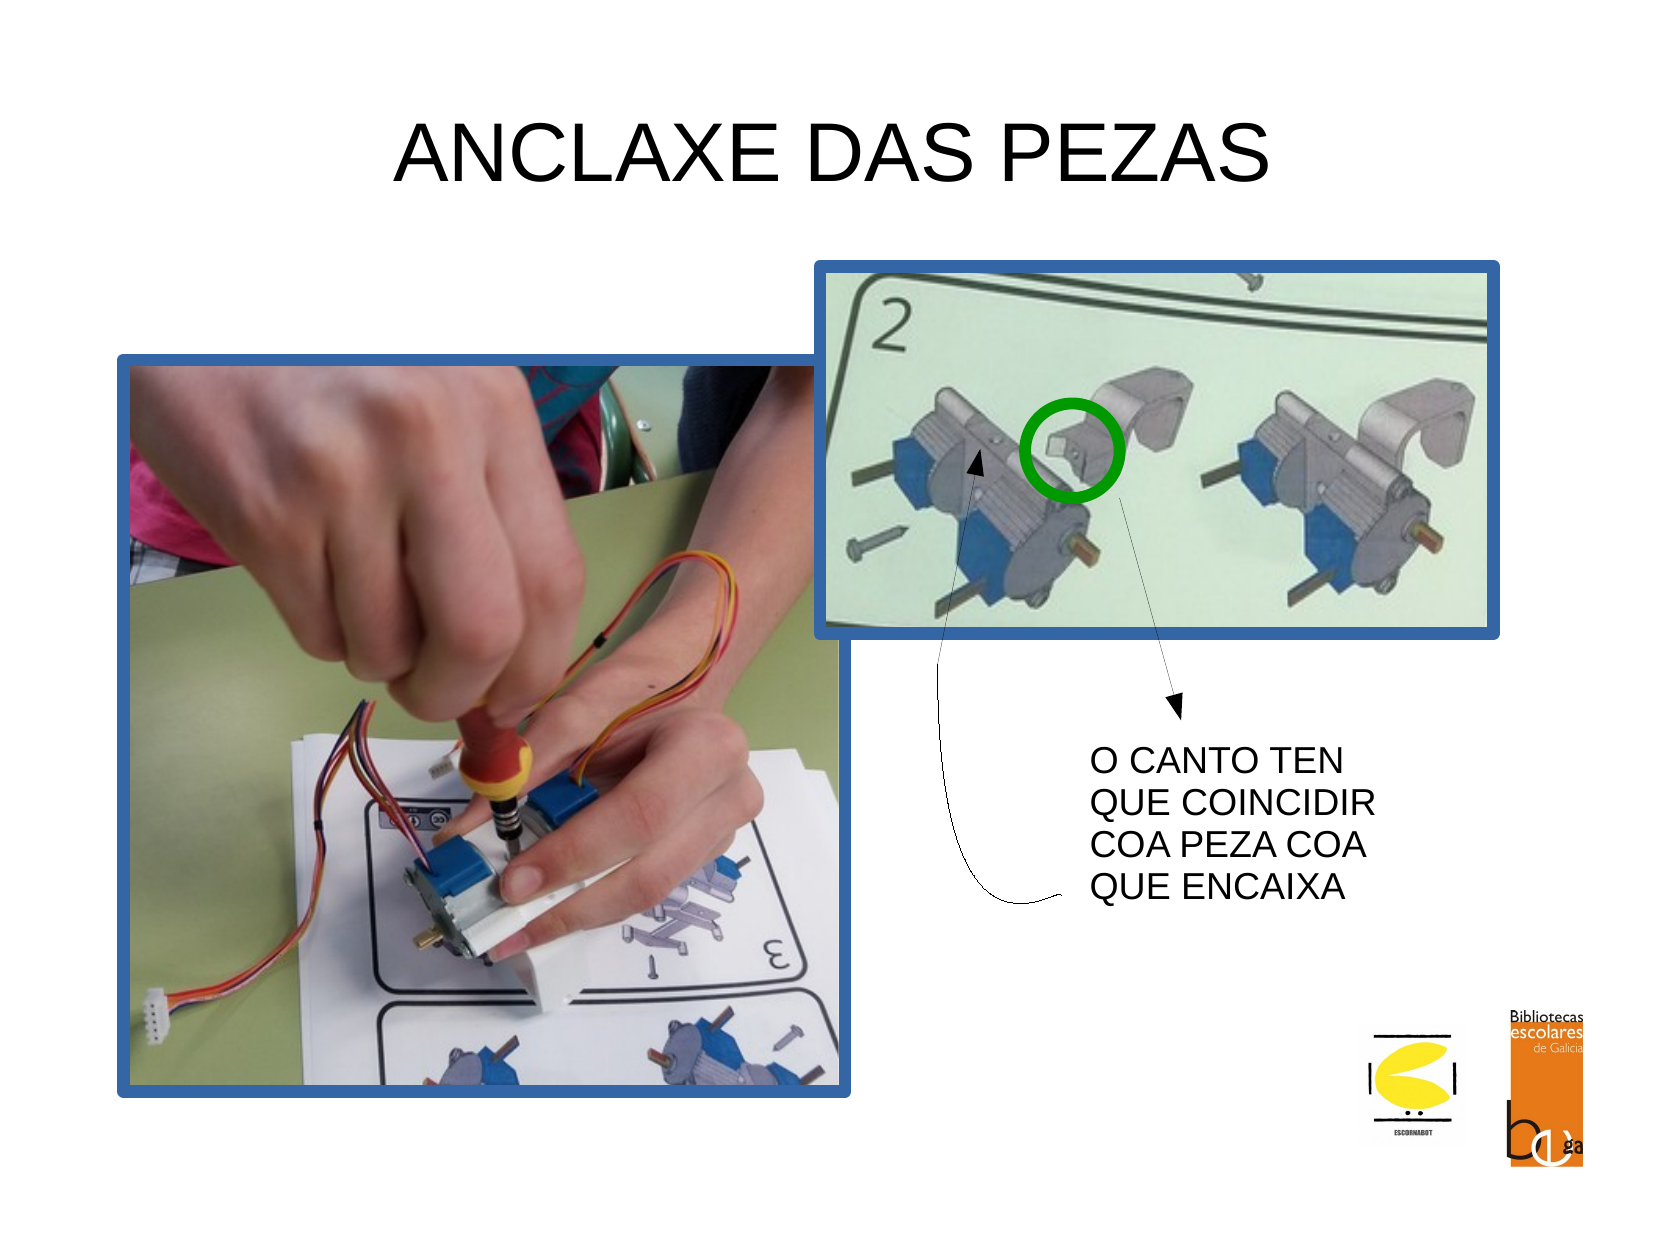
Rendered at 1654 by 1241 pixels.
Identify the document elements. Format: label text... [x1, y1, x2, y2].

text_box O CANTO TEN QUE COINCIDIR COA PEZA COA QUE ENCAIXA [1074, 732, 1406, 916]
picture [129, 366, 839, 1086]
picture [1358, 1023, 1465, 1146]
picture [826, 272, 1488, 627]
picture [1501, 1010, 1583, 1170]
title ANCLAXE DAS PEZAS [82, 49, 1571, 257]
